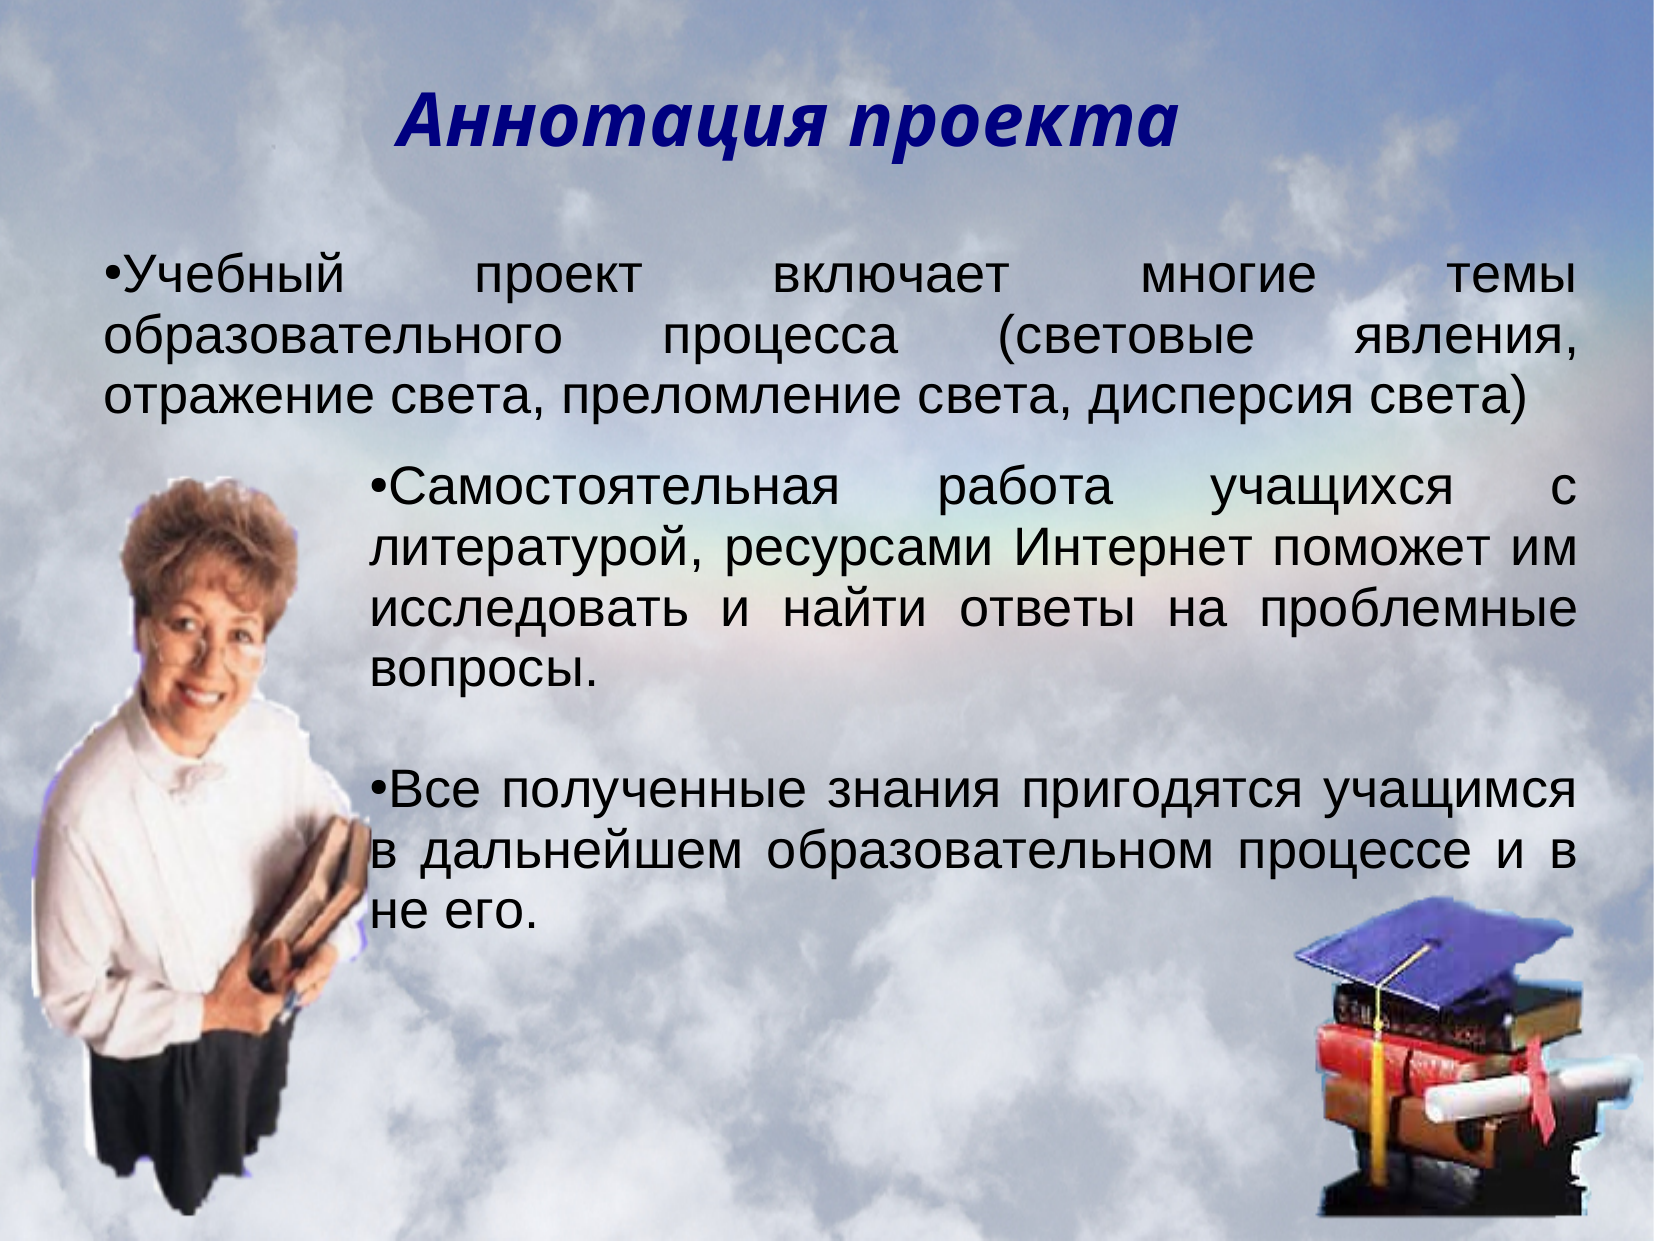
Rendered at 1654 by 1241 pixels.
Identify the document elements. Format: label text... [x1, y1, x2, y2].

text_box Учебный проект включает многие темы образовательного процесса (световые явления, отражение света, преломление света, дисперсия света) [88, 236, 1595, 941]
text_box Аннотация проекта [383, 59, 1388, 176]
text_box Самостоятельная работа учащихся с литературой, ресурсами Интернет поможет им исследовать и найти ответы на проблемные вопросы. Все полученные знания пригодятся учащимся в дальнейшем образовательном процессе и в не его. [354, 448, 1595, 948]
picture [0, 0, 1654, 1241]
